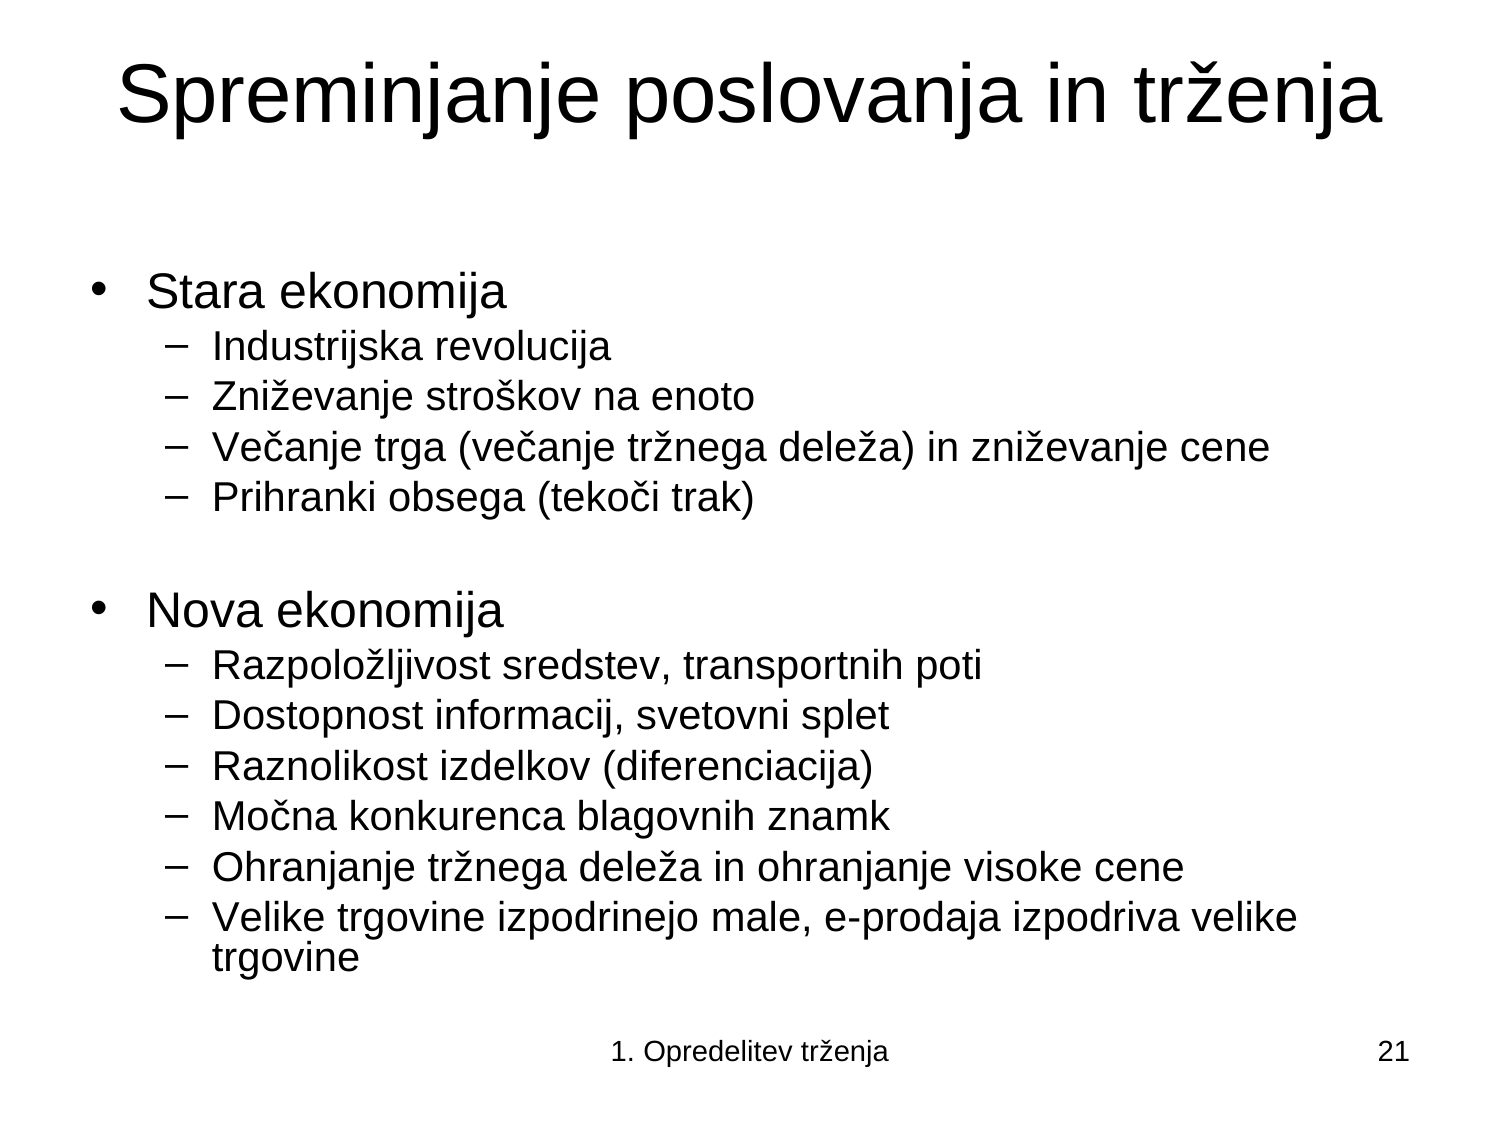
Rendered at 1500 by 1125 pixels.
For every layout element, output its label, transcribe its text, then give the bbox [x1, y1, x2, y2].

list Stara ekonomija Industrijska revolucija Zniževanje stroškov na enoto Večanje trga (večanje tržnega deleža) in zniževanje cene Prihranki obsega (tekoči trak) Nova ekonomija Razpoložljivost sredstev, transportnih poti Dostopnost informacij, svetovni splet Raznolikost izdelkov (diferenciacija) Močna konkurenca blagovnih znamk Ohranjanje tržnega deleža in ohranjanje visoke cene Velike trgovine izpodrinejo male, e-prodaja izpodriva velike trgovine [75, 262, 1426, 1044]
text_box <number> [1074, 1044, 1426, 1103]
text_box 1. Opredelitev trženja [512, 1044, 988, 1103]
title Spreminjanje poslovanja in trženja [75, 31, 1426, 247]
